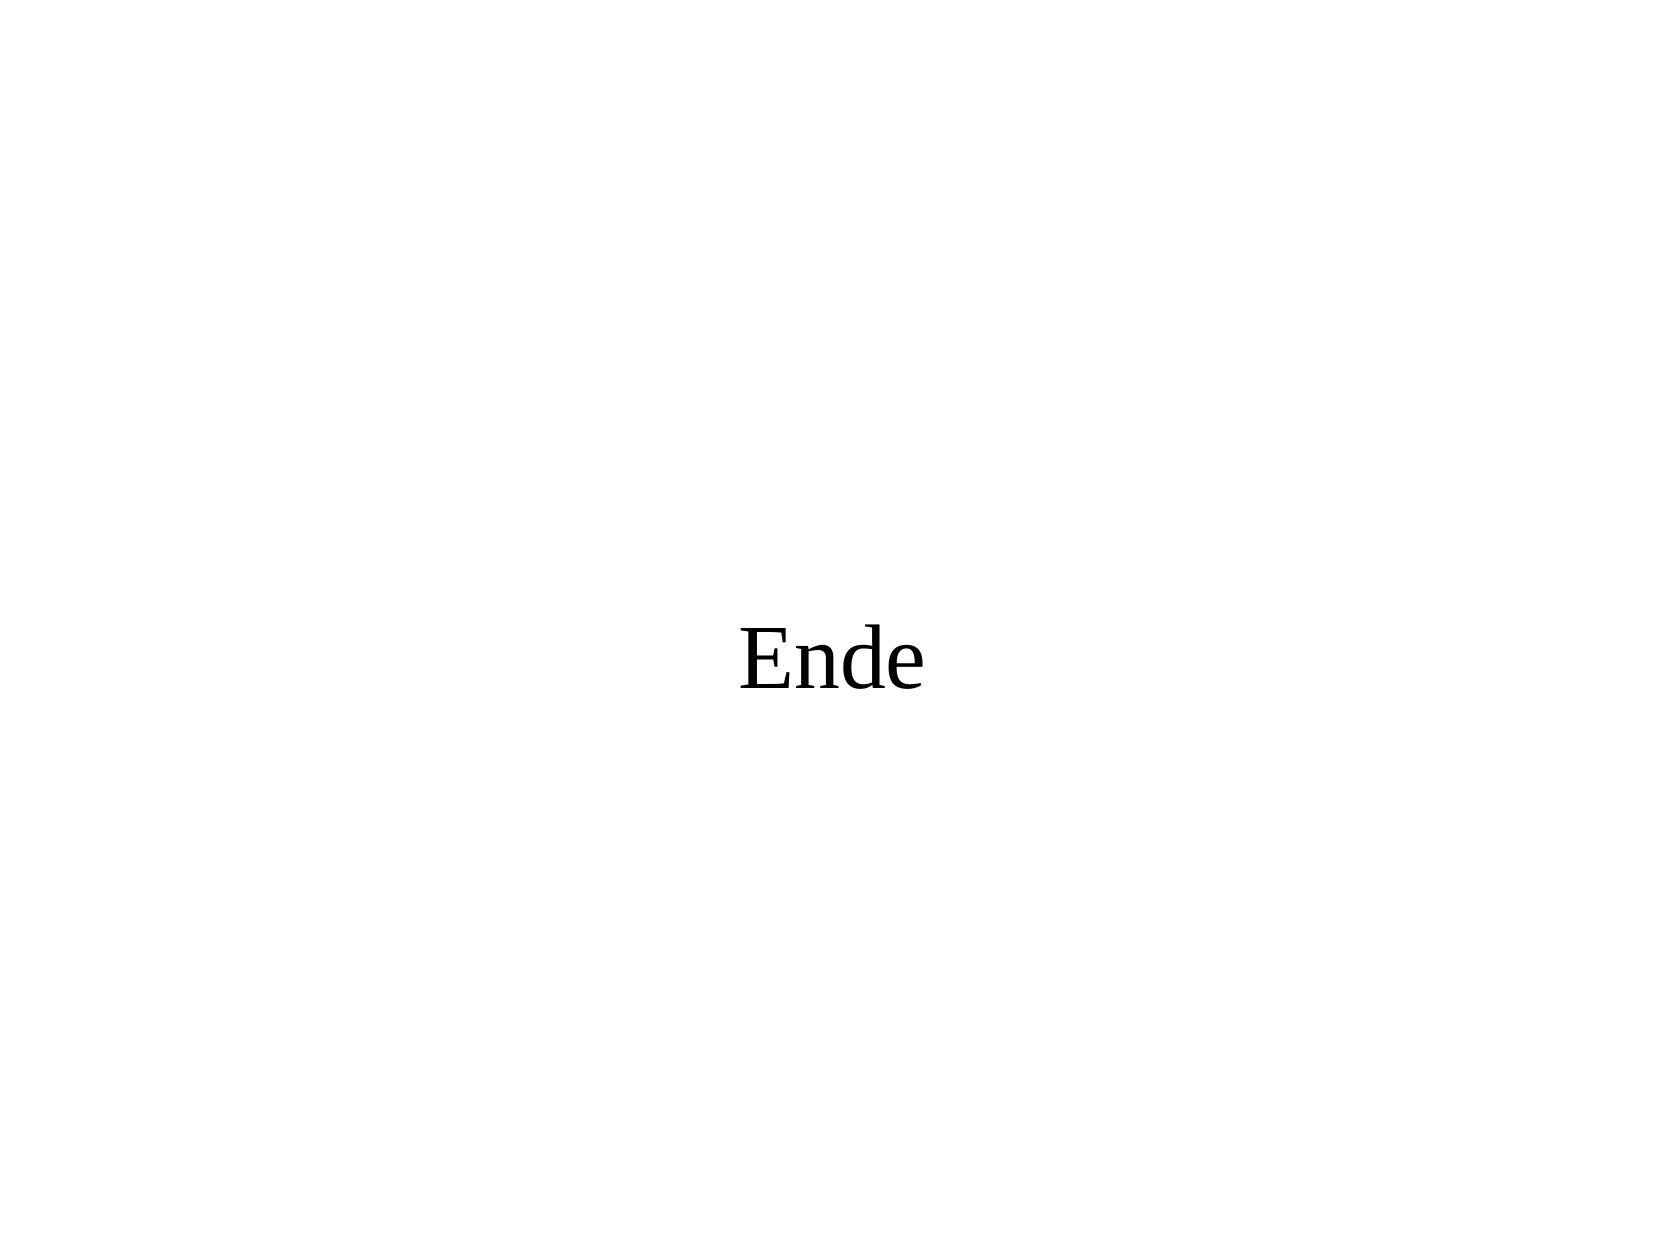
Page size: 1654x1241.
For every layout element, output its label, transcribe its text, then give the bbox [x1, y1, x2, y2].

title Ende [88, 561, 1577, 754]
